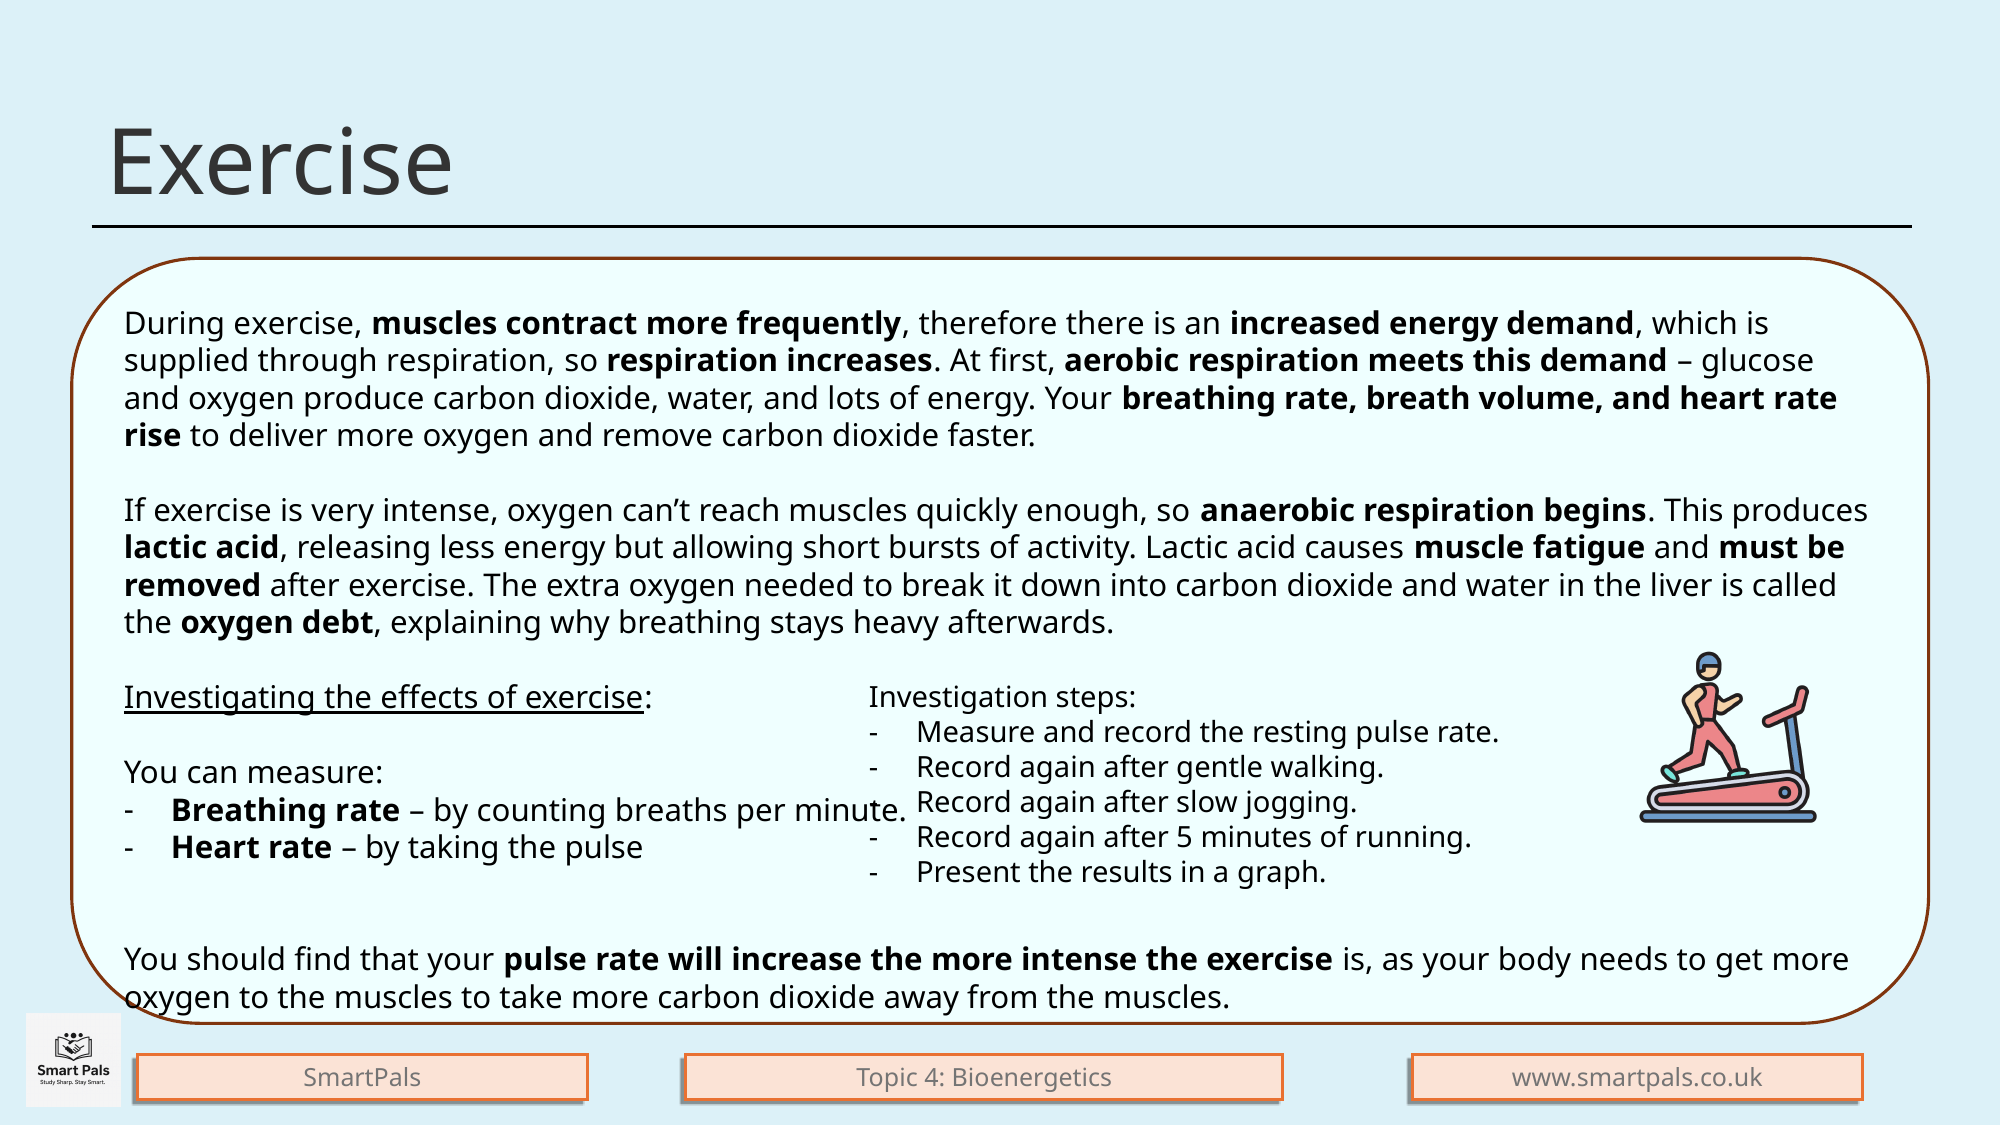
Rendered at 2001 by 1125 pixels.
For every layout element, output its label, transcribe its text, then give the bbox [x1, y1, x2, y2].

picture [1639, 648, 1817, 826]
title Exercise [91, 56, 1817, 225]
text_box During exercise, muscles contract more frequently, therefore there is an increased energy demand, which is supplied through respiration, so respiration increases. At first, aerobic respiration meets this demand – glucose and oxygen produce carbon dioxide, water, and lots of energy. Your breathing rate, breath volume, and heart rate rise to deliver more oxygen and remove carbon dioxide faster. If exercise is very intense, oxygen can’t reach muscles quickly enough, so anaerobic respiration begins. This produces lactic acid, releasing less energy but allowing short bursts of activity. Lactic acid causes muscle fatigue and must be removed after exercise. The extra oxygen needed to break it down into carbon dioxide and water in the liver is called the oxygen debt, explaining why breathing stays heavy afterwards. Investigating the effects of exercise: You can measure: Breathing rate – by counting breaths per minute. Heart rate – by taking the pulse You should find that your pulse rate will increase the more intense the exercise is, as your body needs to get more oxygen to the muscles to take more carbon dioxide away from the muscles. [71, 258, 1929, 1024]
title Exercise [91, 226, 1817, 274]
text_box Investigation steps: Measure and record the resting pulse rate. Record again after gentle walking. Record again after slow jogging. Record again after 5 minutes of running. Present the results in a graph. [854, 671, 1584, 899]
